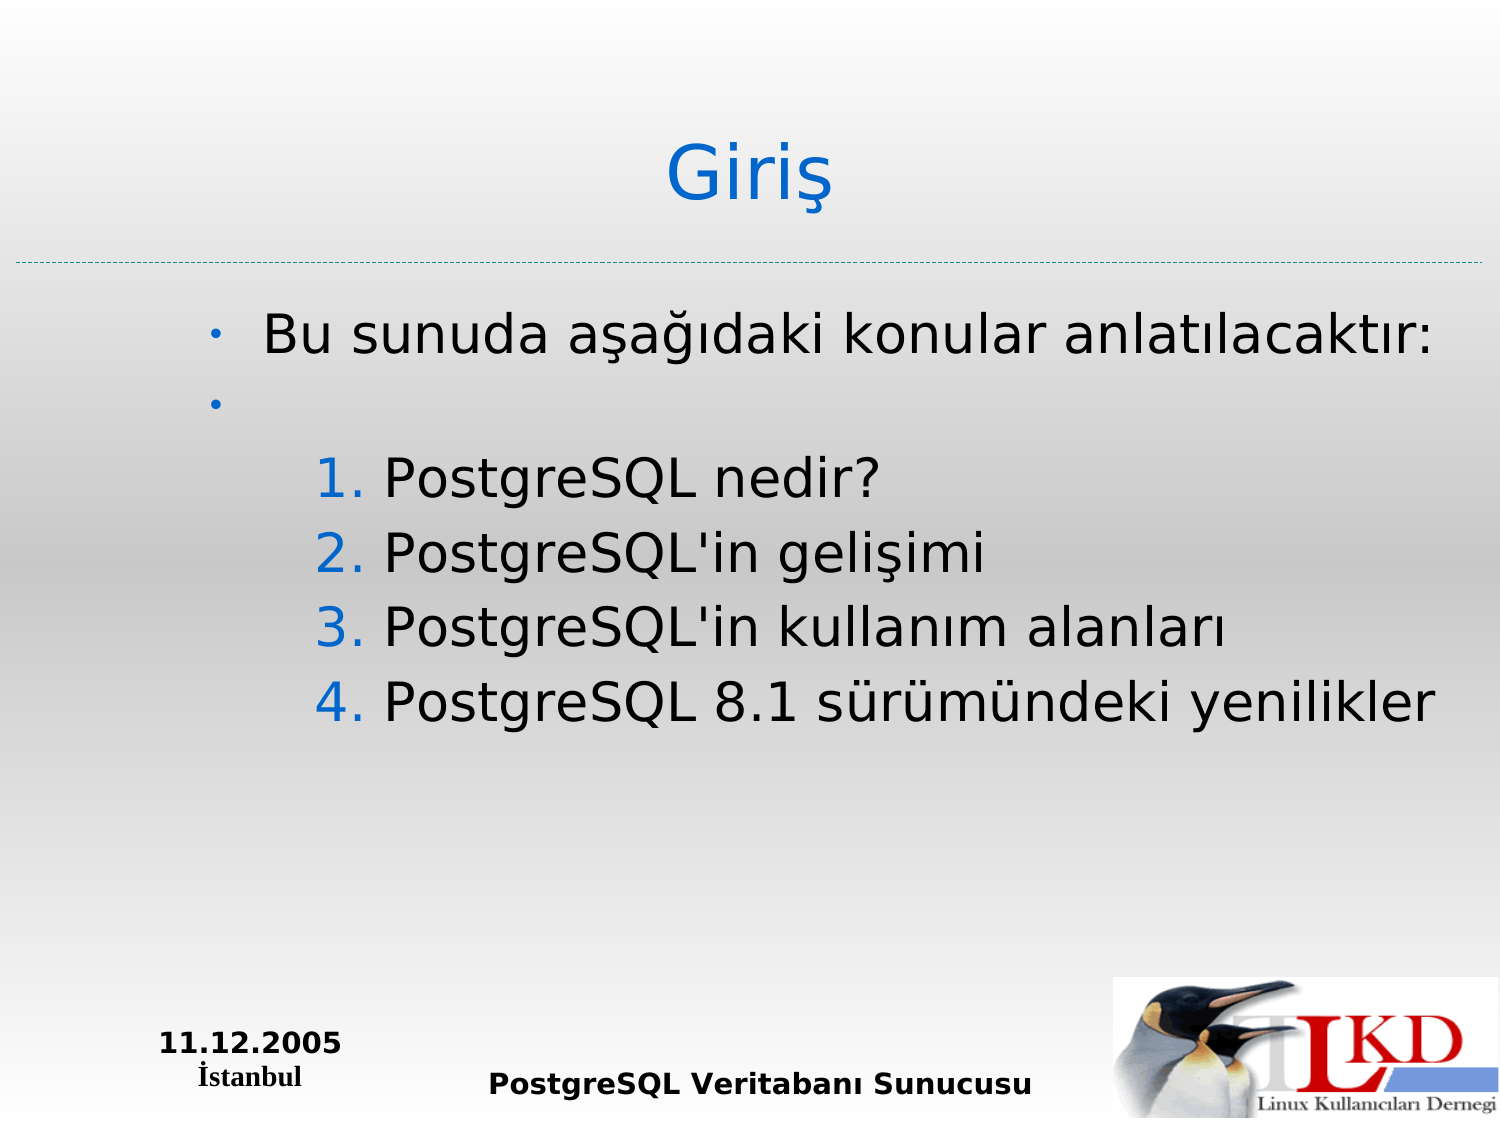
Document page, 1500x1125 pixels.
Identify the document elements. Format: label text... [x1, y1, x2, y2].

list Bu sunuda aşağıdaki konular anlatılacaktır: PostgreSQL nedir? PostgreSQL'in gelişimi PostgreSQL'in kullanım alanları PostgreSQL 8.1 sürümündeki yenilikler [0, 299, 1500, 749]
picture [1113, 977, 1499, 1118]
title Giriş [0, 0, 1500, 225]
text_box [202, 415, 1491, 1023]
